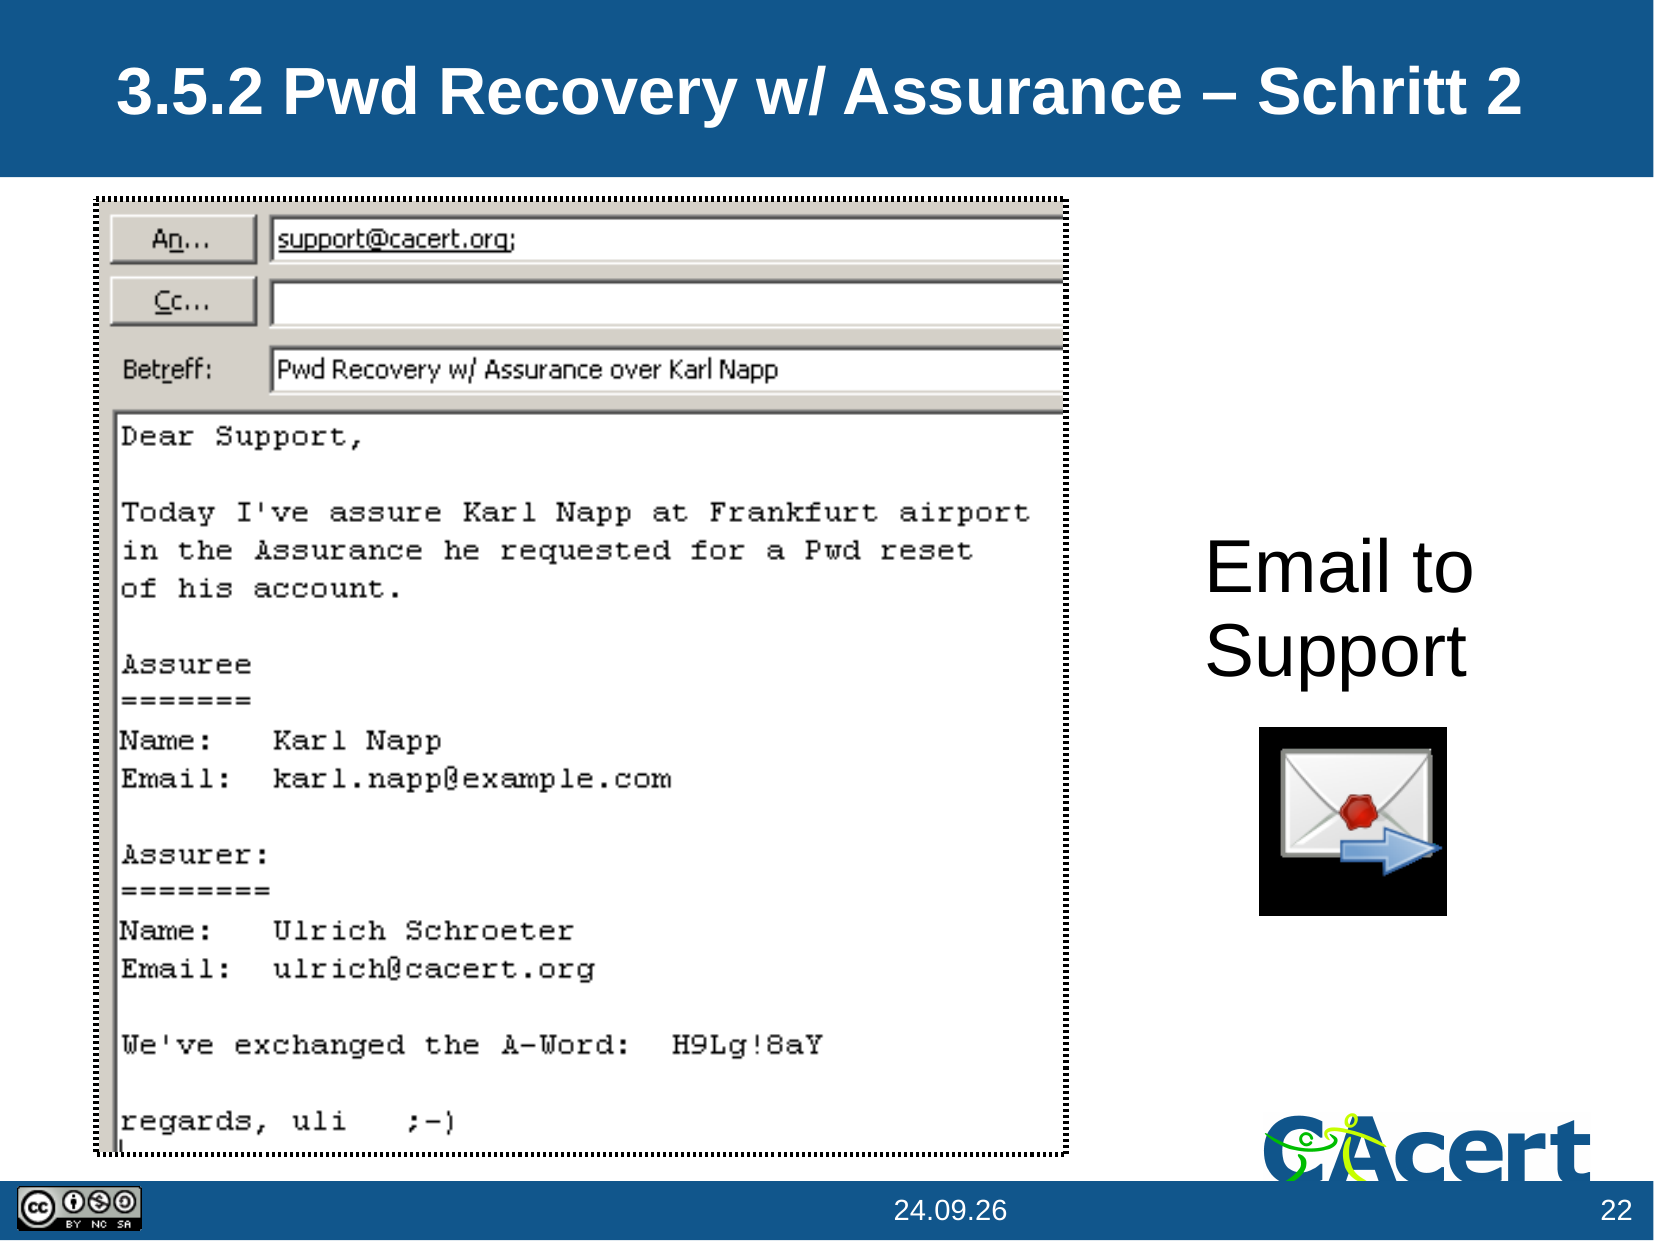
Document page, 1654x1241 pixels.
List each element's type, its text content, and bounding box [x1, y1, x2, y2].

picture [17, 1186, 142, 1231]
title 3.5.2 Pwd Recovery w/ Assurance – Schritt 2 [76, 17, 1565, 166]
picture [99, 201, 1063, 1152]
text_box Email to Support [1189, 517, 1491, 700]
picture [1263, 1112, 1591, 1181]
picture [1259, 727, 1447, 916]
